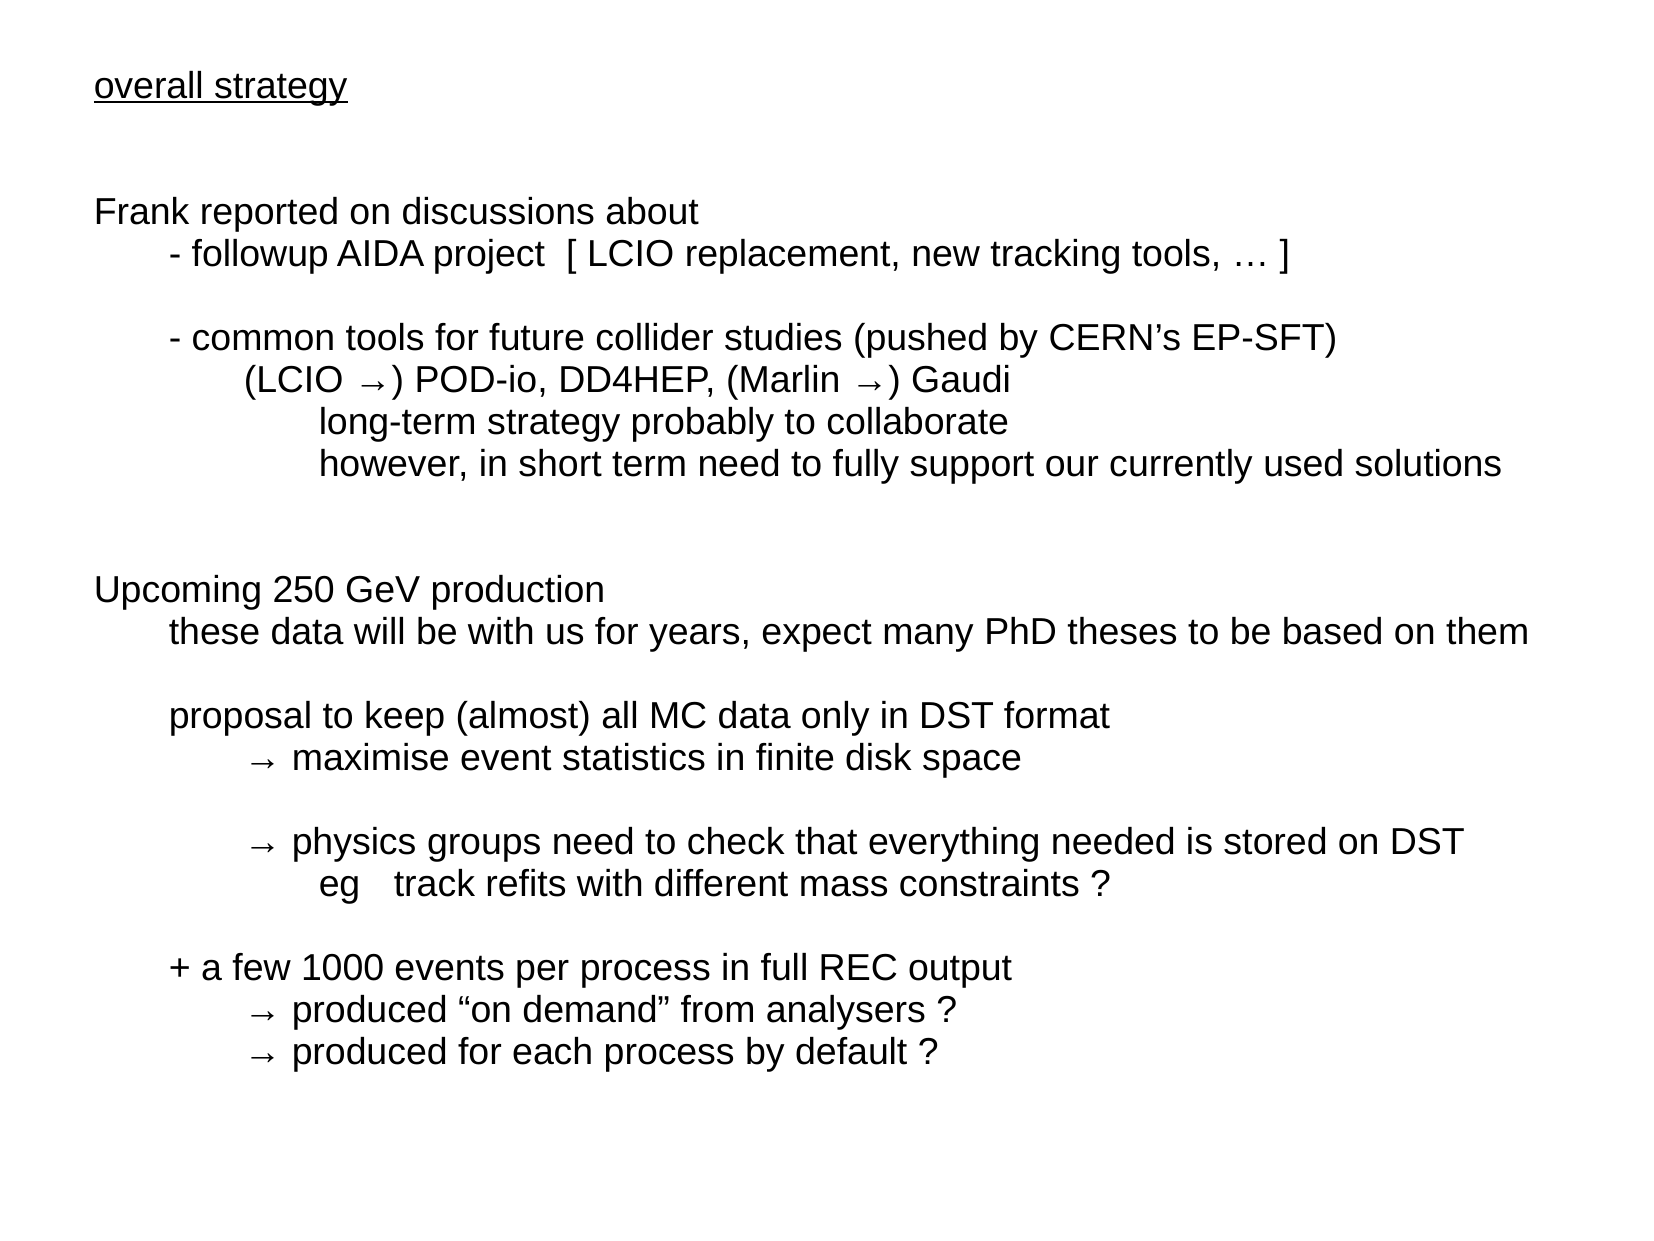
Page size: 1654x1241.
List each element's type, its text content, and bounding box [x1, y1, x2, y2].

text_box overall strategy Frank reported on discussions about - followup AIDA project [ LCIO replacement, new tracking tools, … ] - common tools for future collider studies (pushed by CERN’s EP-SFT) (LCIO →) POD-io, DD4HEP, (Marlin →) Gaudi long-term strategy probably to collaborate however, in short term need to fully support our currently used solutions Upcoming 250 GeV production these data will be with us for years, expect many PhD theses to be based on them proposal to keep (almost) all MC data only in DST format → maximise event statistics in finite disk space → physics groups need to check that everything needed is stored on DST eg track refits with different mass constraints ? + a few 1000 events per process in full REC output → produced “on demand” from analysers ? → produced for each process by default ? [79, 57, 1546, 1081]
